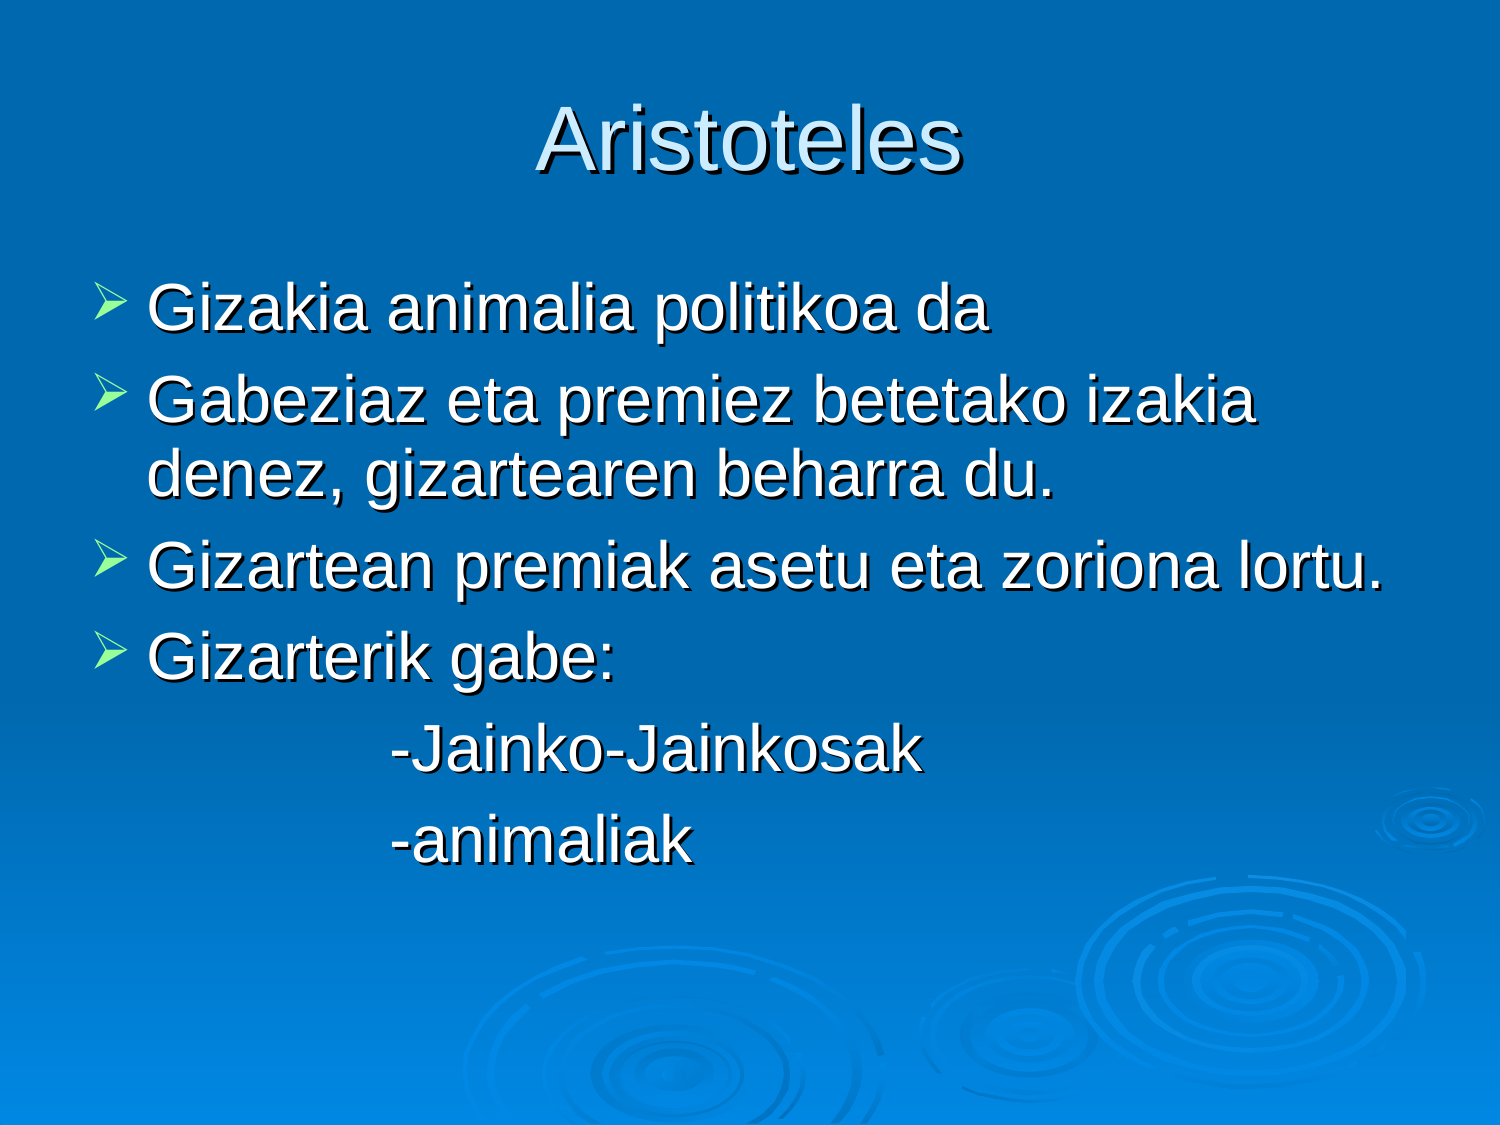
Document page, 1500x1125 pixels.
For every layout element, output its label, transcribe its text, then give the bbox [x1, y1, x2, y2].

list Gizakia animalia politikoa da Gabeziaz eta premiez betetako izakia denez, gizartearen beharra du. Gizartean premiak asetu eta zoriona lortu. Gizarterik gabe: -Jainko-Jainkosak -animaliak [75, 262, 1426, 1006]
title Aristoteles [75, 45, 1426, 233]
